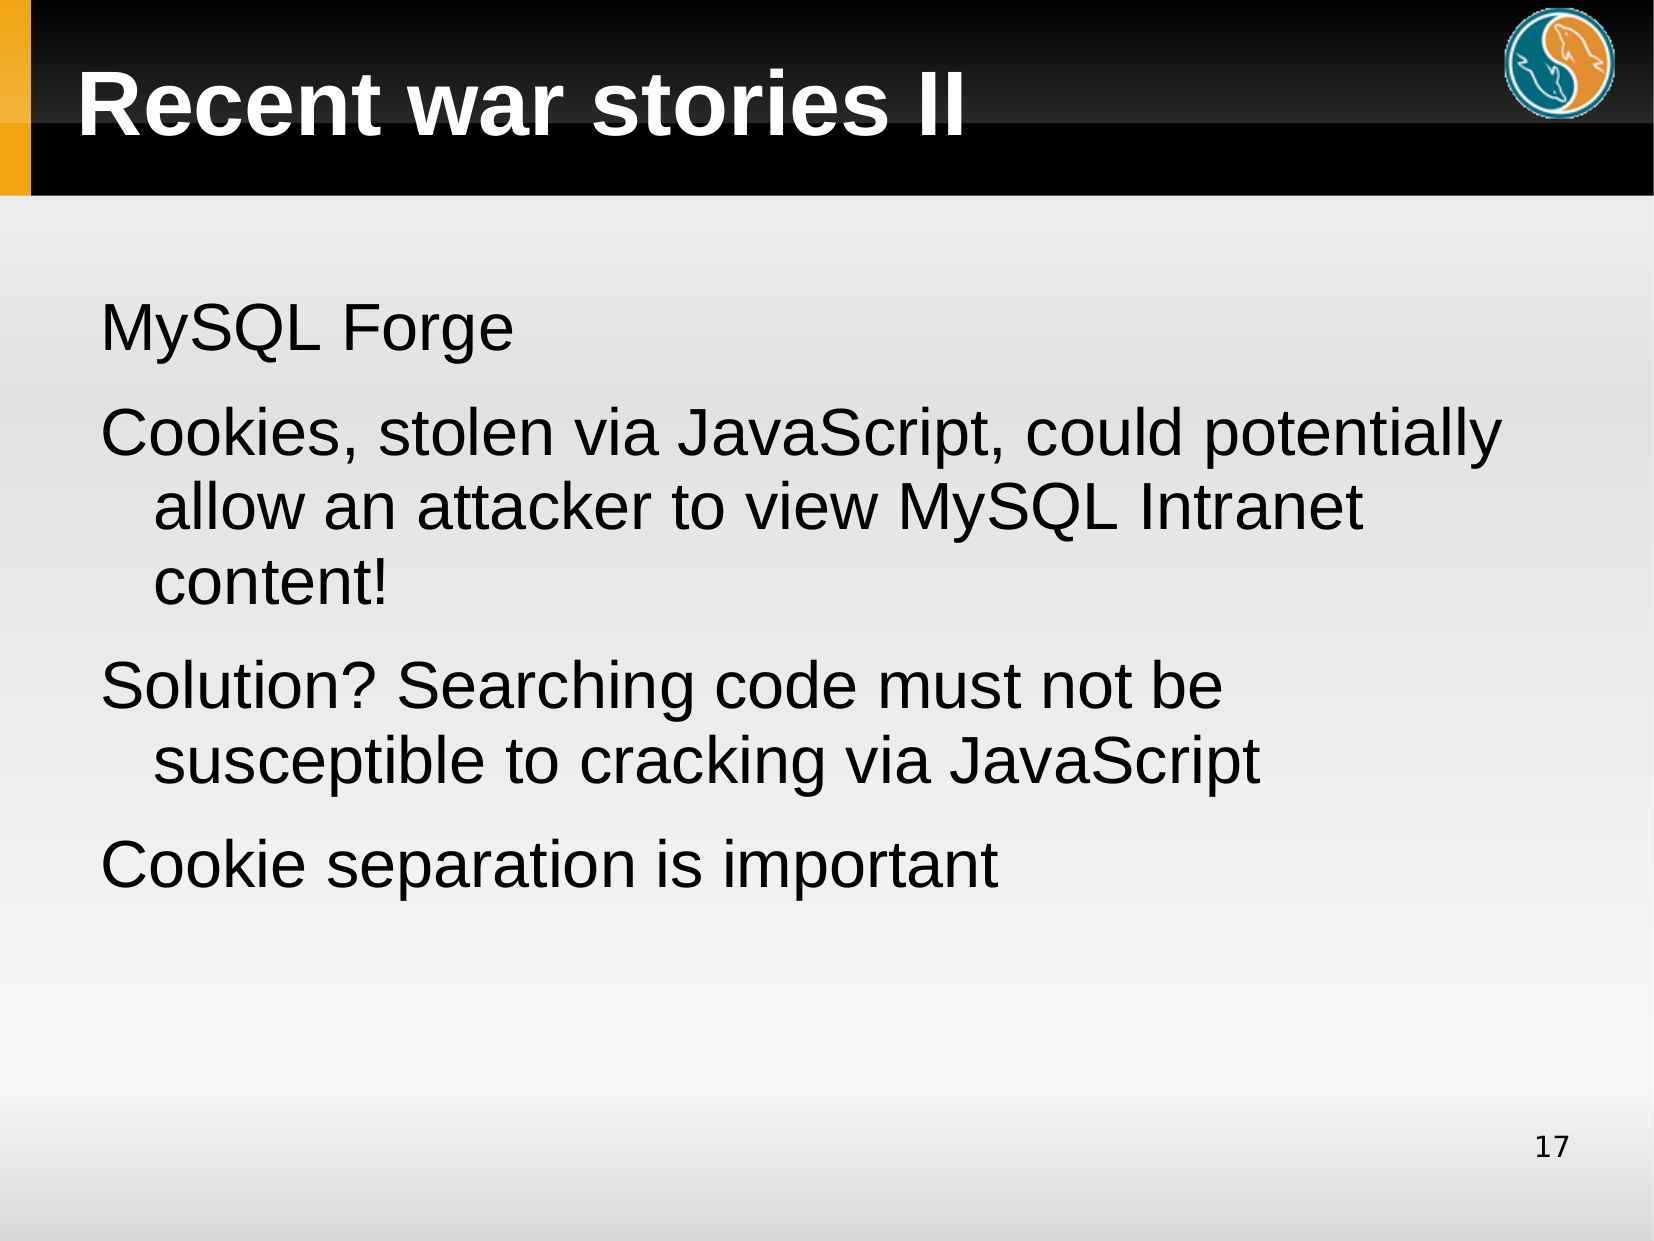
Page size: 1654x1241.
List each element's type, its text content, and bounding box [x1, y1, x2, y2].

title Recent war stories II [76, 7, 1565, 200]
picture [0, 0, 1654, 1241]
list MySQL Forge Cookies, stolen via JavaScript, could potentially allow an attacker to view MySQL Intranet content! Solution? Searching code must not be susceptible to cracking via JavaScript Cookie separation is important [82, 290, 1571, 1094]
